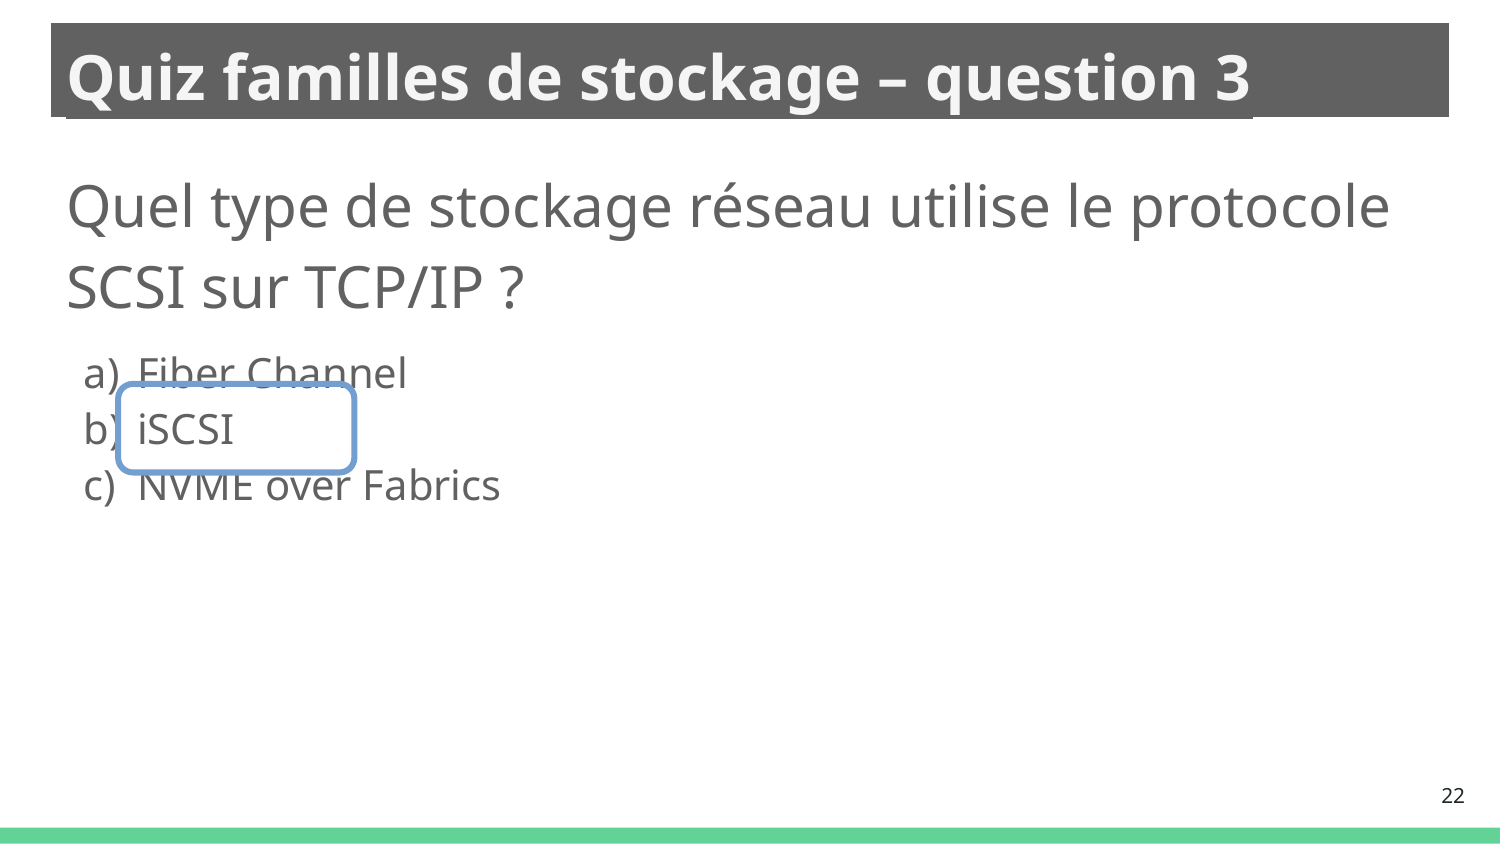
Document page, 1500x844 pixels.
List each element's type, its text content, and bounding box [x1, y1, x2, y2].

title Quiz familles de stockage – question 3 [51, 23, 1449, 117]
list Quel type de stockage réseau utilise le protocole SCSI sur TCP/IP ? Fiber Channel iSCSI NVME over Fabrics [51, 144, 1477, 621]
slide_number <numéro> [1389, 764, 1480, 830]
